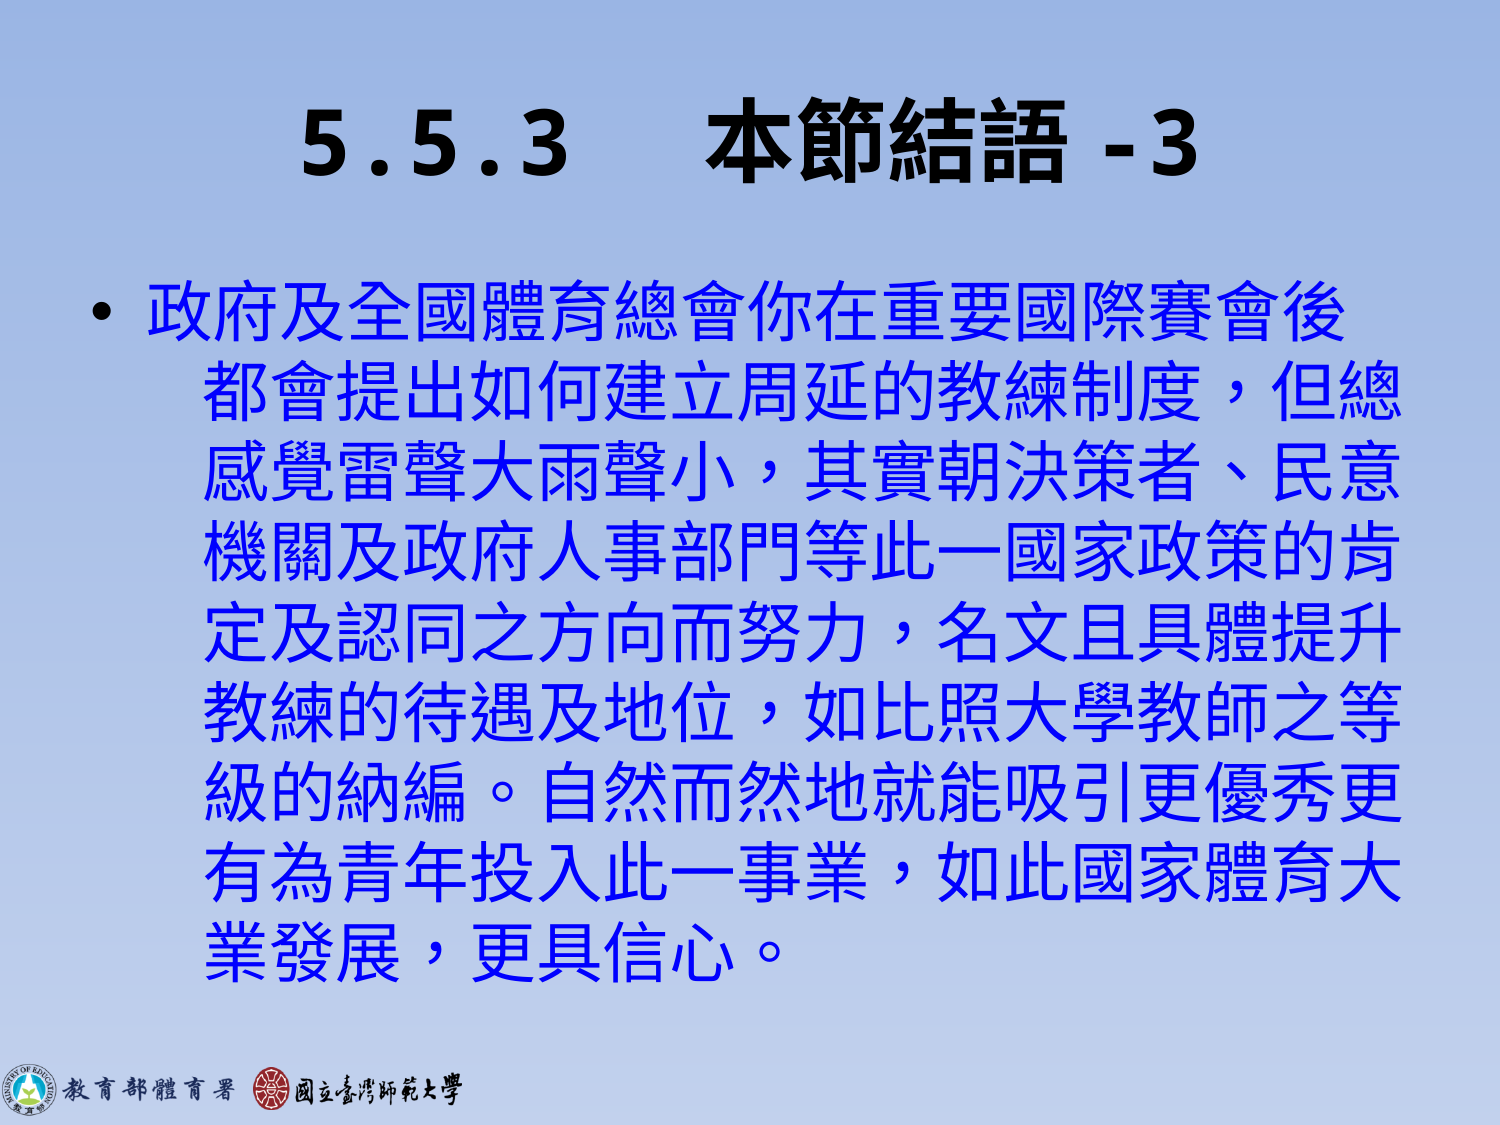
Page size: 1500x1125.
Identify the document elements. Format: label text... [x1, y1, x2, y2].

title 5.5.3 本節結語-3 [75, 45, 1426, 233]
list 政府及全國體育總會你在重要國際賽會後都會提出如何建立周延的教練制度，但總感覺雷聲大雨聲小，其實朝決策者、民意機關及政府人事部門等此一國家政策的肯定及認同之方向而努力，名文且具體提升教練的待遇及地位，如比照大學教師之等級的納編。自然而然地就能吸引更優秀更有為青年投入此一事業，如此國家體育大業發展，更具信心。 [75, 262, 1426, 1005]
